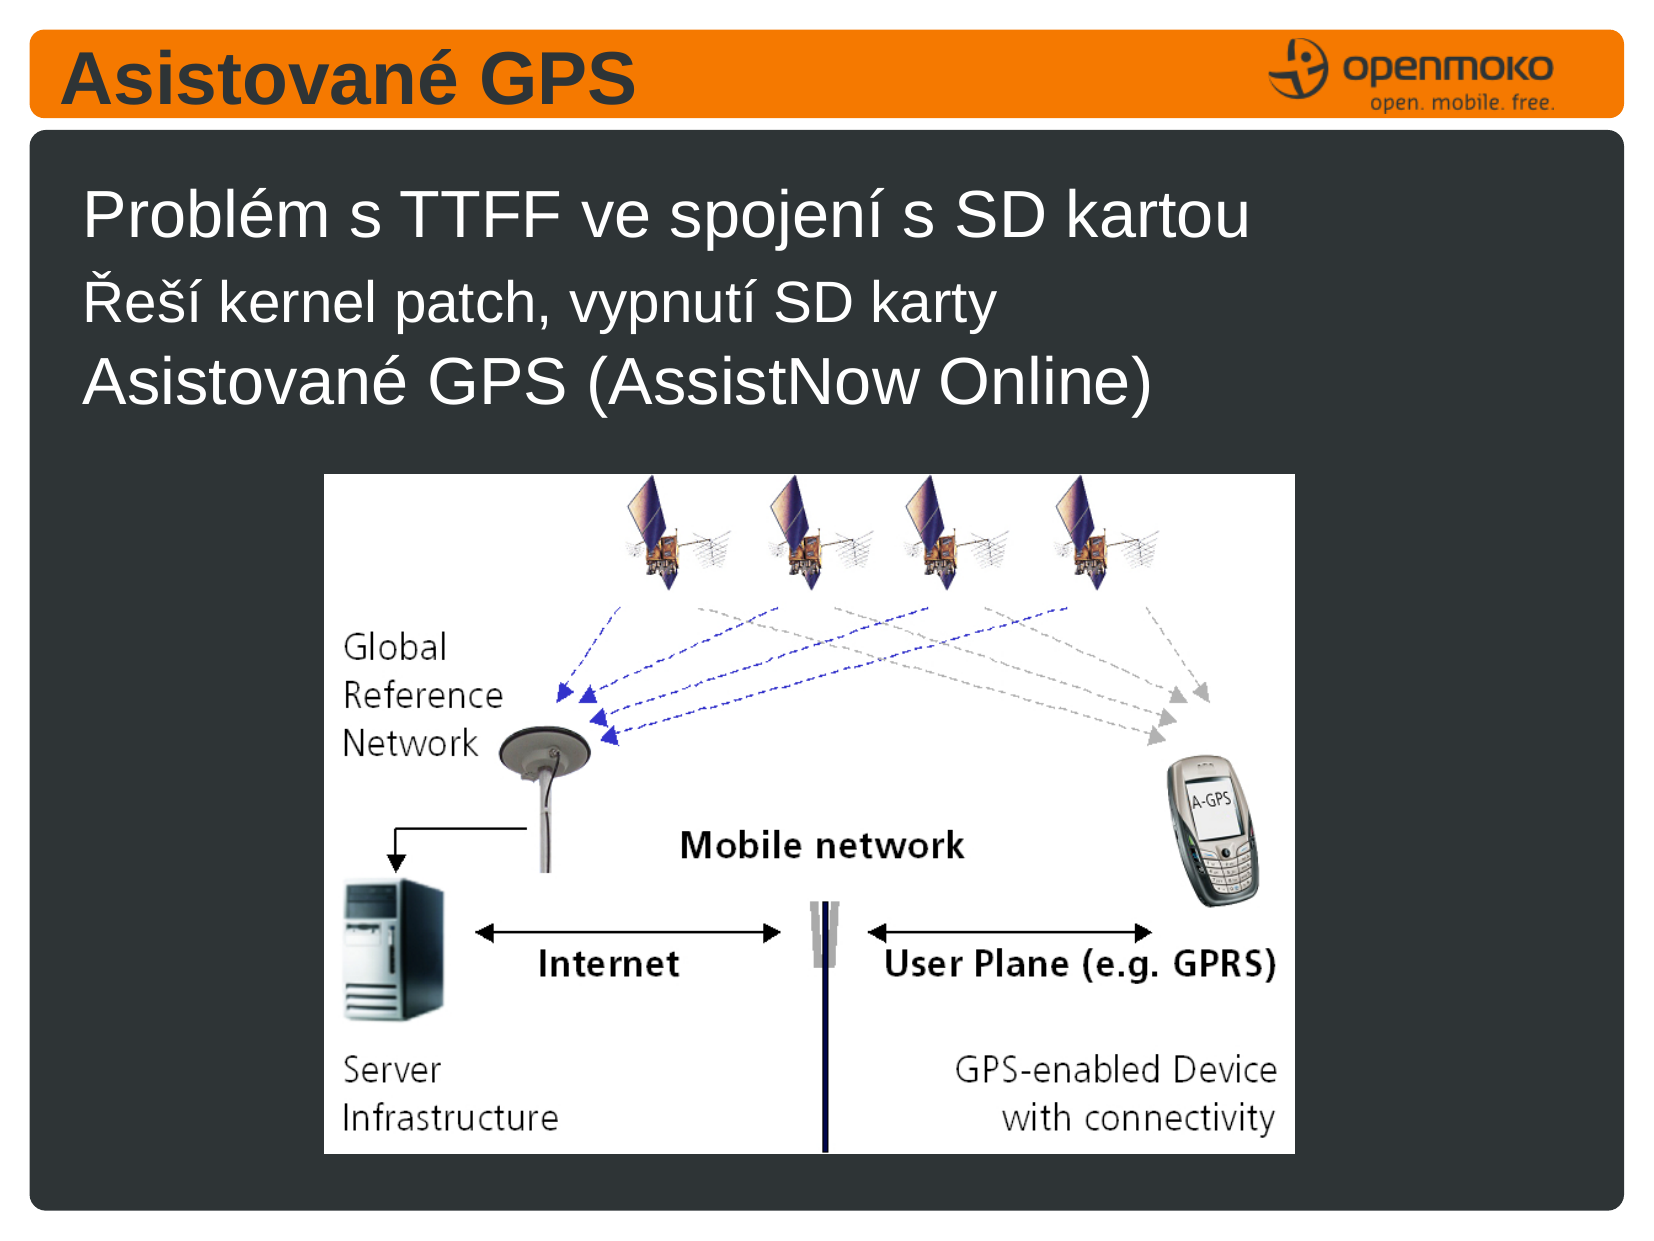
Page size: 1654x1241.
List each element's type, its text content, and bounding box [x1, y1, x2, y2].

list Problém s TTFF ve spojení s SD kartou Řeší kernel patch, vypnutí SD karty Asistované GPS (AssistNow Online) [82, 177, 1571, 1182]
picture [324, 474, 1295, 1154]
title Asistované GPS [59, 29, 1361, 128]
picture [1361, 38, 1554, 114]
